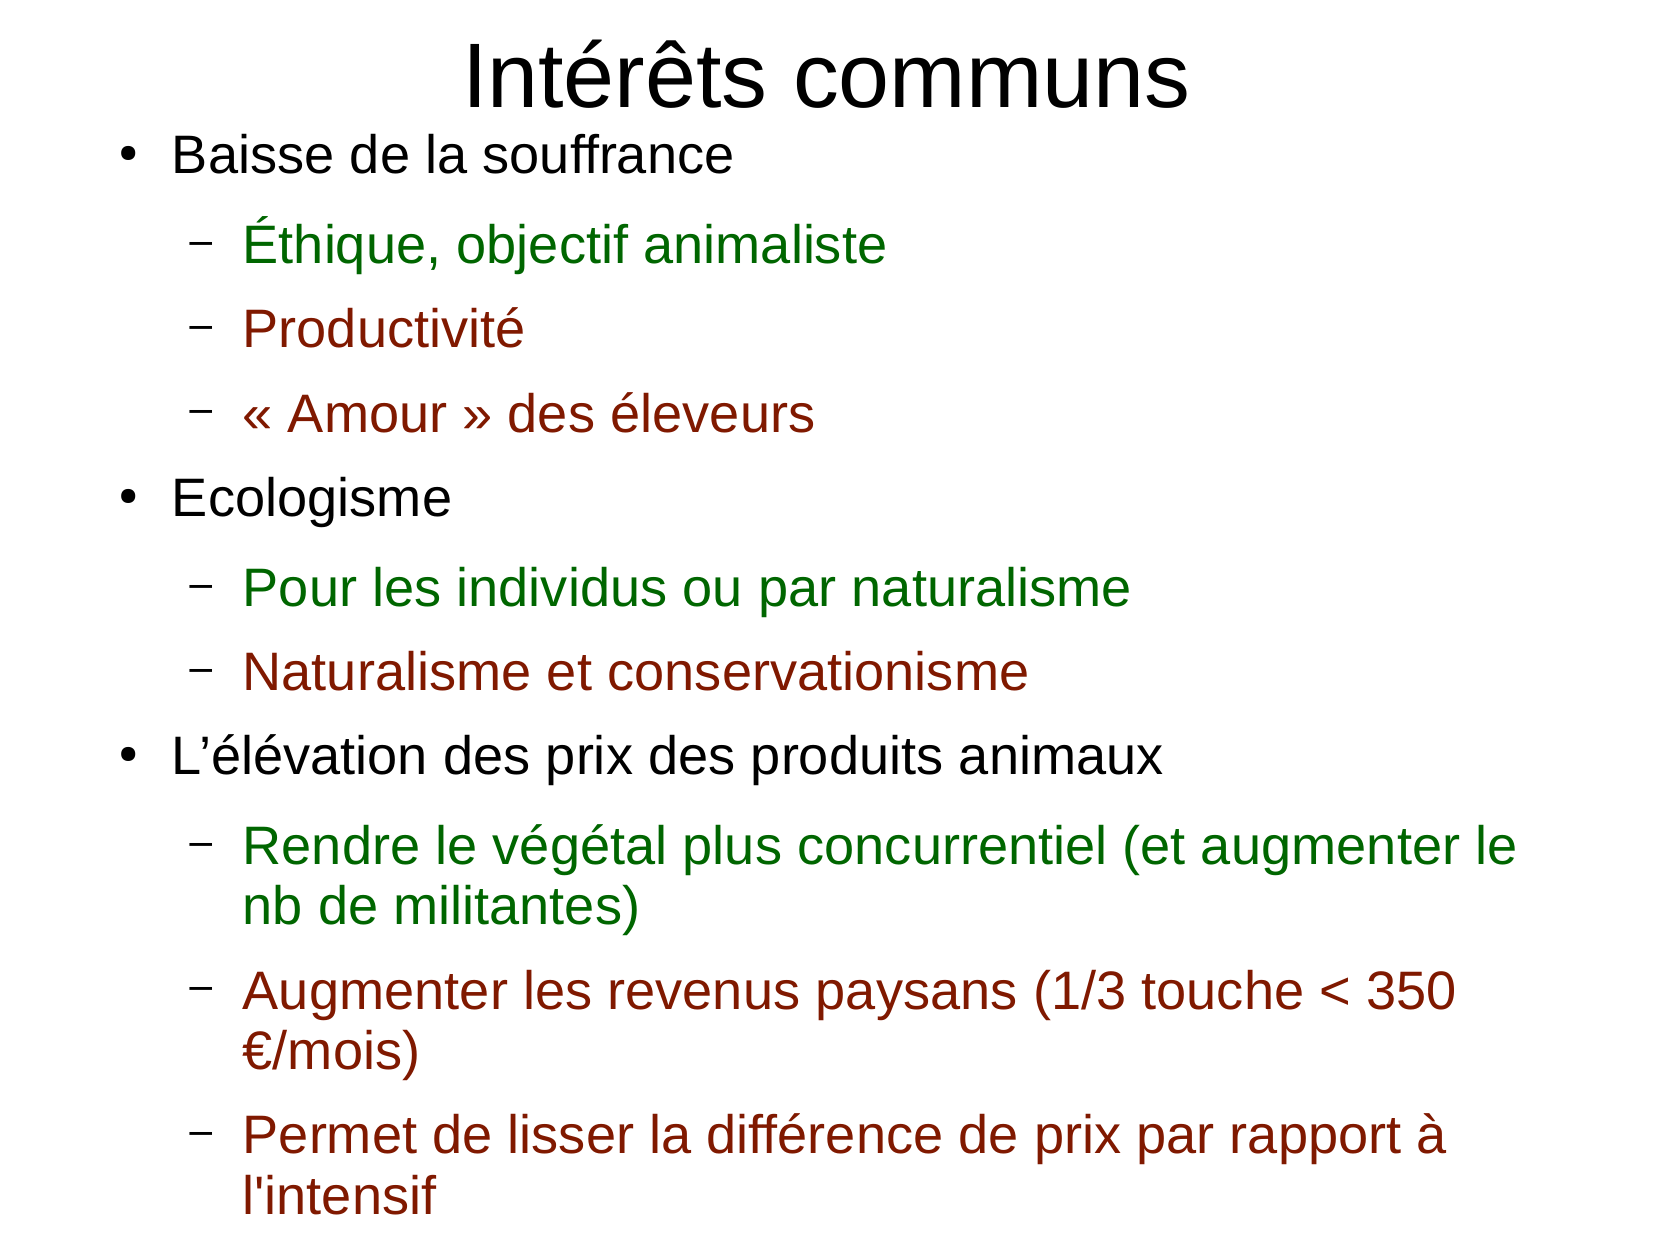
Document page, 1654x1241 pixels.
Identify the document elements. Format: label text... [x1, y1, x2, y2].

title Intérêts communs [82, 0, 1571, 180]
list Baisse de la souffrance Éthique, objectif animaliste Productivité « Amour » des éleveurs Ecologisme Pour les individus ou par naturalisme Naturalisme et conservationisme L’élévation des prix des produits animaux Rendre le végétal plus concurrentiel (et augmenter le nb de militantes) Augmenter les revenus paysans (1/3 touche < 350 €/mois) Permet de lisser la différence de prix par rapport à l'intensif [100, 124, 1590, 1241]
